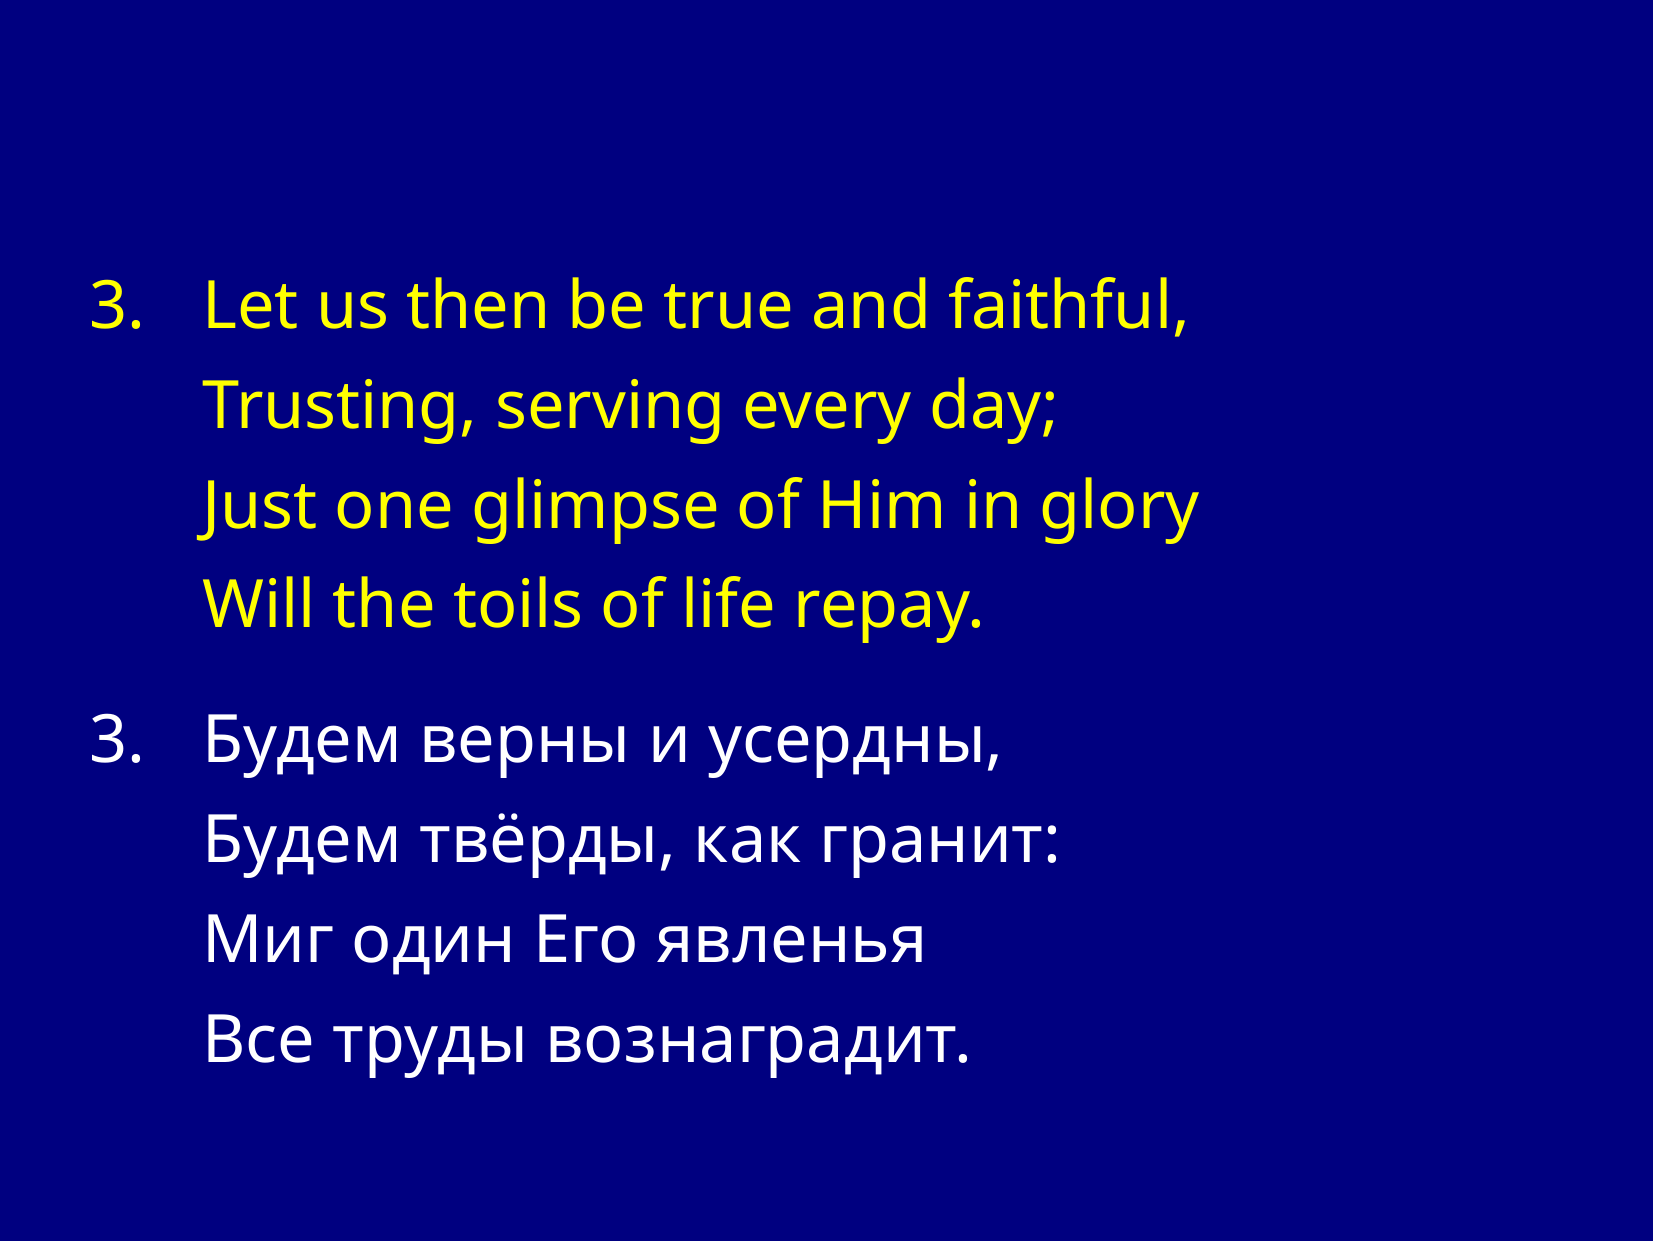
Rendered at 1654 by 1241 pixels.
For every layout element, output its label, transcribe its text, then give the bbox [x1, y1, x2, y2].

text_box 3. Let us then be true and faithful, Trusting, serving every day; Just one glimpse of Him in glory Will the toils of life repay. [75, 150, 1576, 638]
text_box 3. Будем верны и усердны, Будем твёрды, как гранит: Миг один Его явленья Все труды вознаградит. [75, 675, 1576, 1163]
